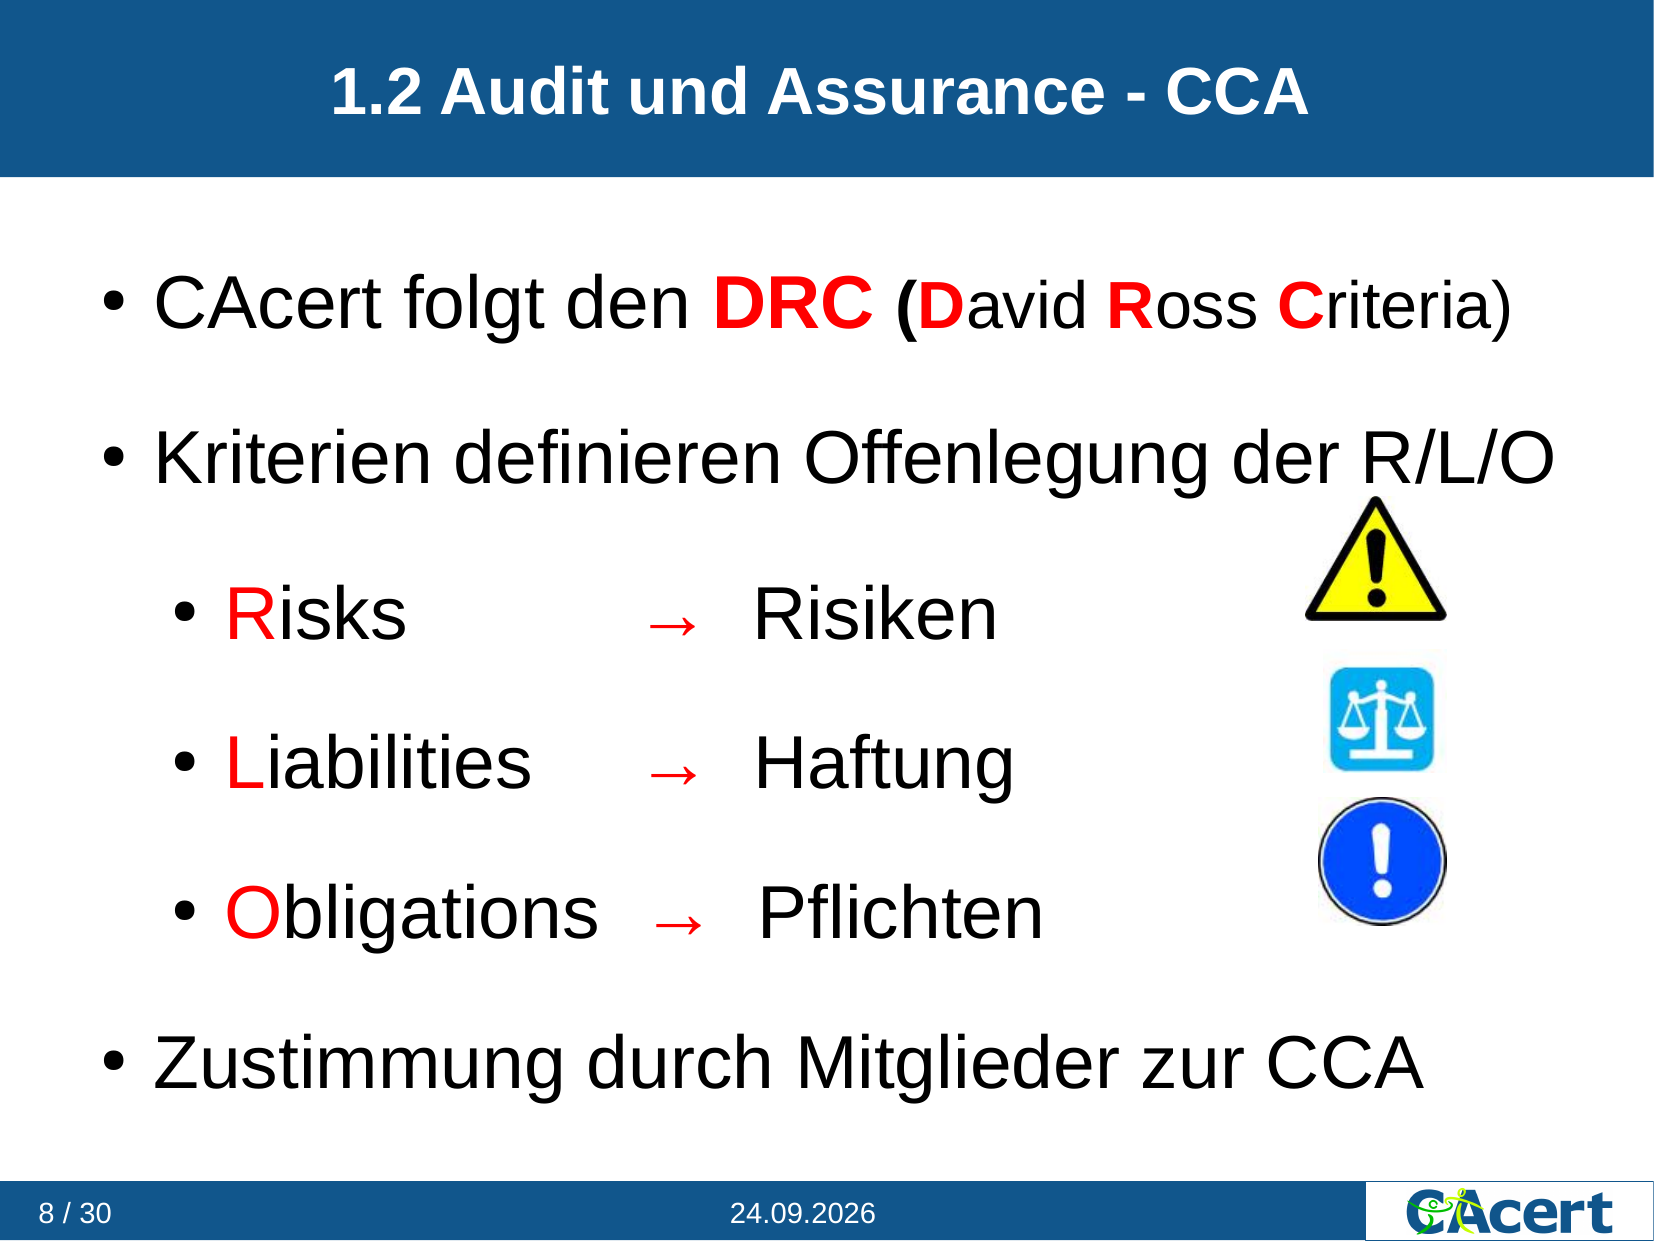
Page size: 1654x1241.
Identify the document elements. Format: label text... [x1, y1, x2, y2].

picture [1323, 649, 1447, 773]
picture [1305, 496, 1447, 621]
picture [1318, 797, 1447, 926]
list CAcert folgt den DRC (David Ross Criteria) Kriterien definieren Offenlegung der R/L/O Risks → Risiken Liabilities → Haftung Obligations → Pflichten Zustimmung durch Mitglieder zur CCA [82, 218, 1571, 1077]
picture [1406, 1187, 1613, 1235]
title 1.2 Audit und Assurance - CCA [76, 17, 1565, 166]
